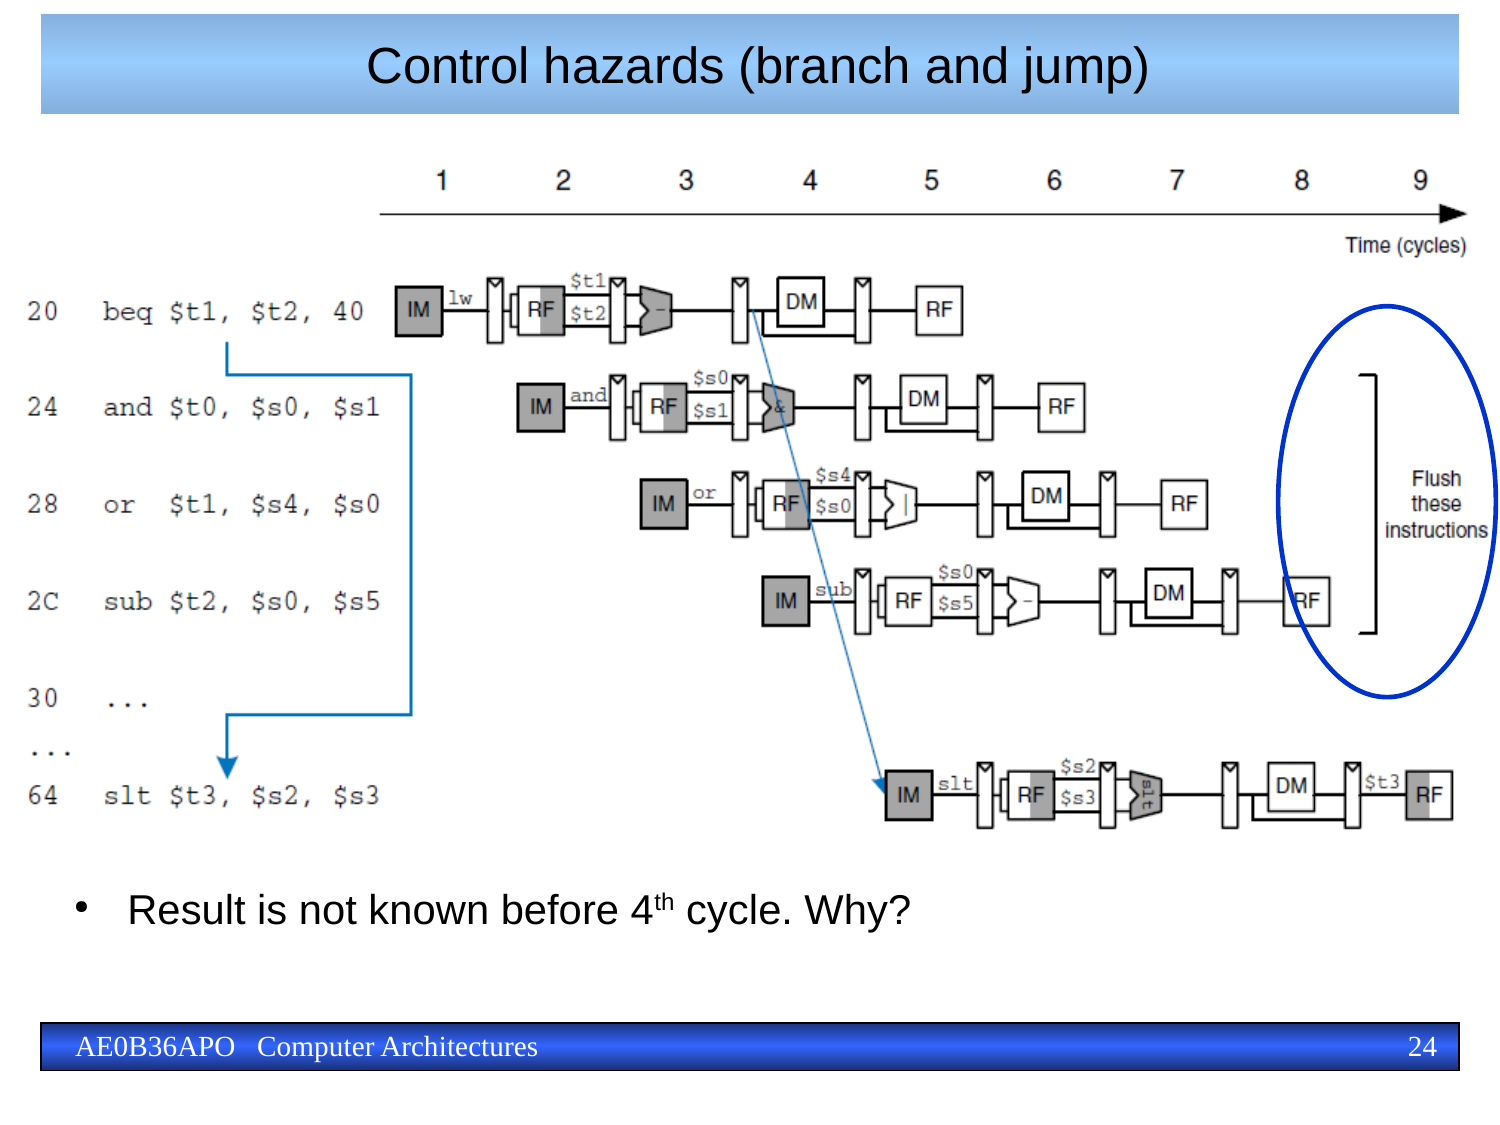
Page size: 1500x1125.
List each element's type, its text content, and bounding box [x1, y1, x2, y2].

picture [0, 148, 1500, 856]
list Result is not known before 4th cycle. Why? [41, 875, 1458, 1017]
title Control hazards (branch and jump) [41, 14, 1459, 114]
